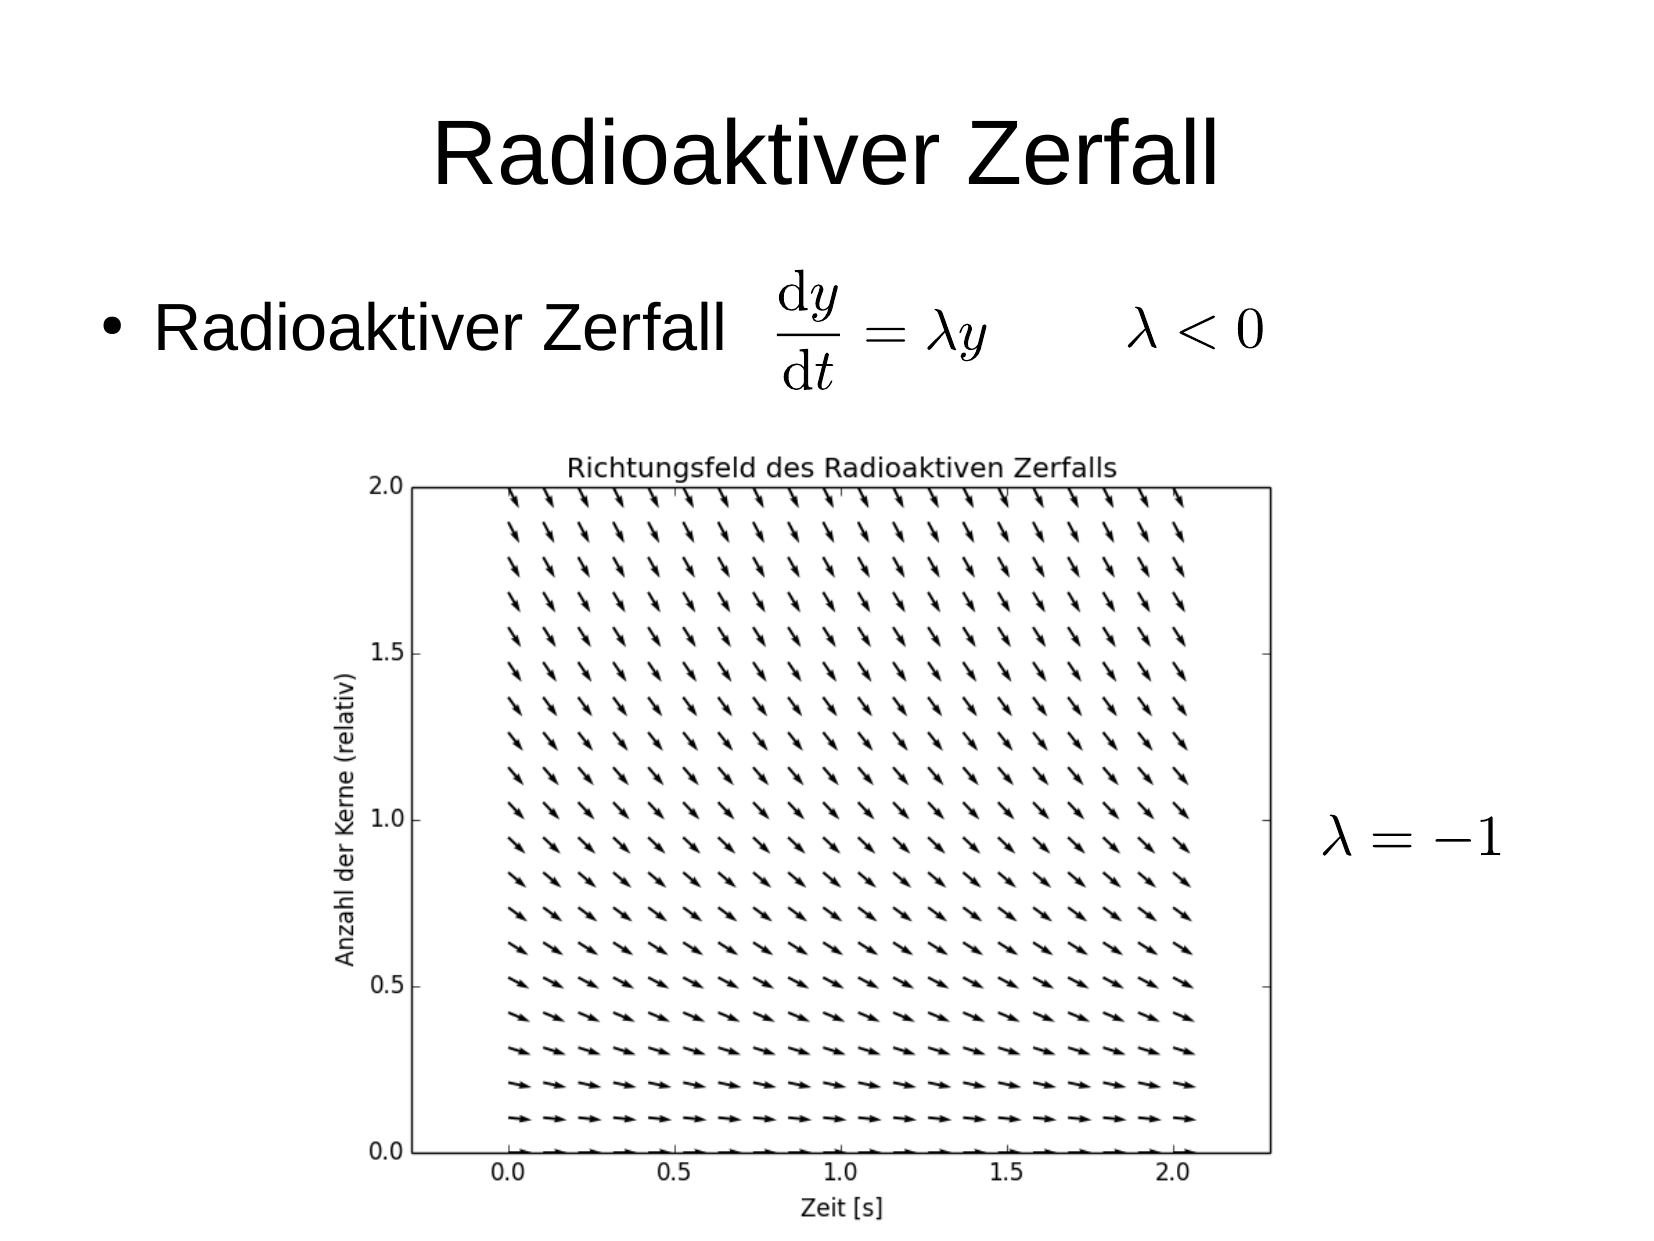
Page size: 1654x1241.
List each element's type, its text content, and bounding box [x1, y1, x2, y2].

title Radioaktiver Zerfall [82, 56, 1571, 250]
picture [273, 404, 1381, 1236]
list Radioaktiver Zerfall [82, 290, 1571, 1094]
text_box [776, 269, 989, 390]
text_box [1319, 814, 1505, 860]
text_box [1124, 306, 1265, 350]
